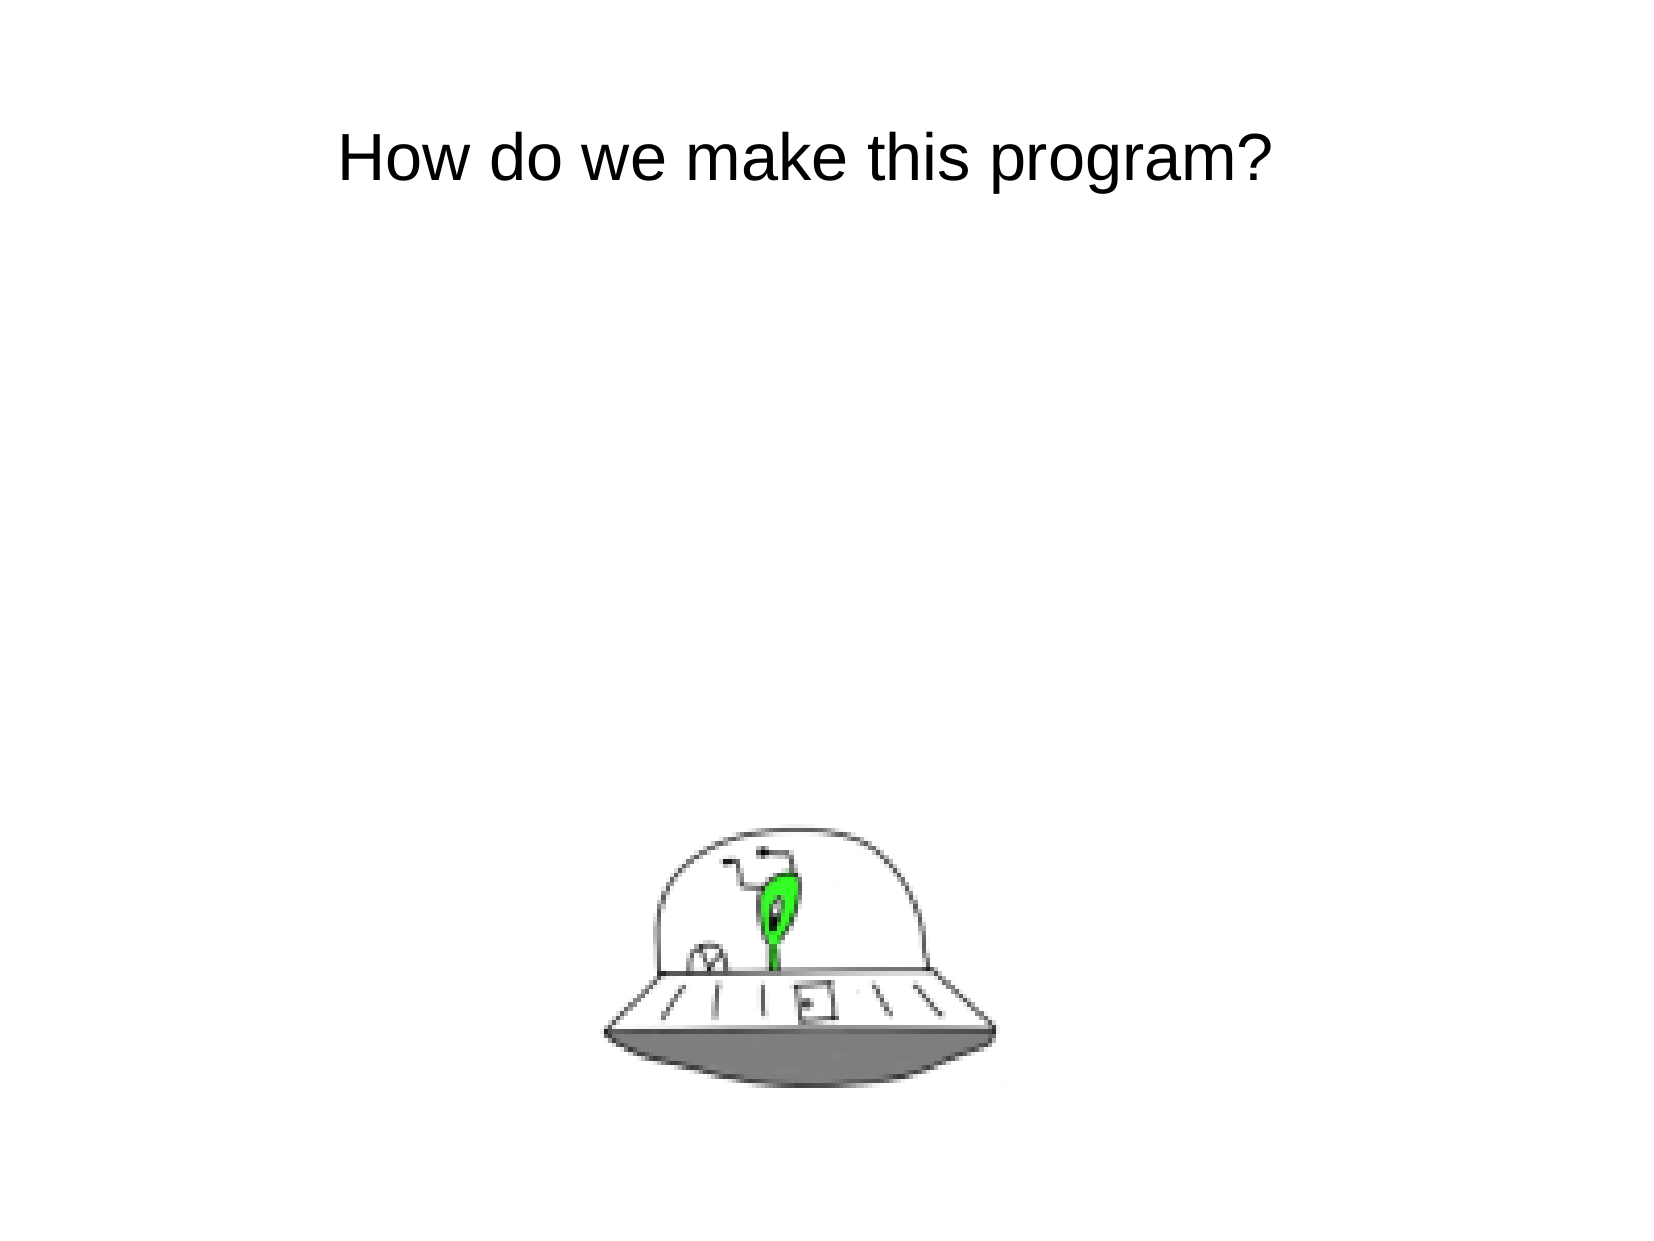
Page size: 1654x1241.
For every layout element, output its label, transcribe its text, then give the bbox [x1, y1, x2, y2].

picture [600, 824, 1013, 1088]
text_box How do we make this program? [112, 112, 1501, 203]
